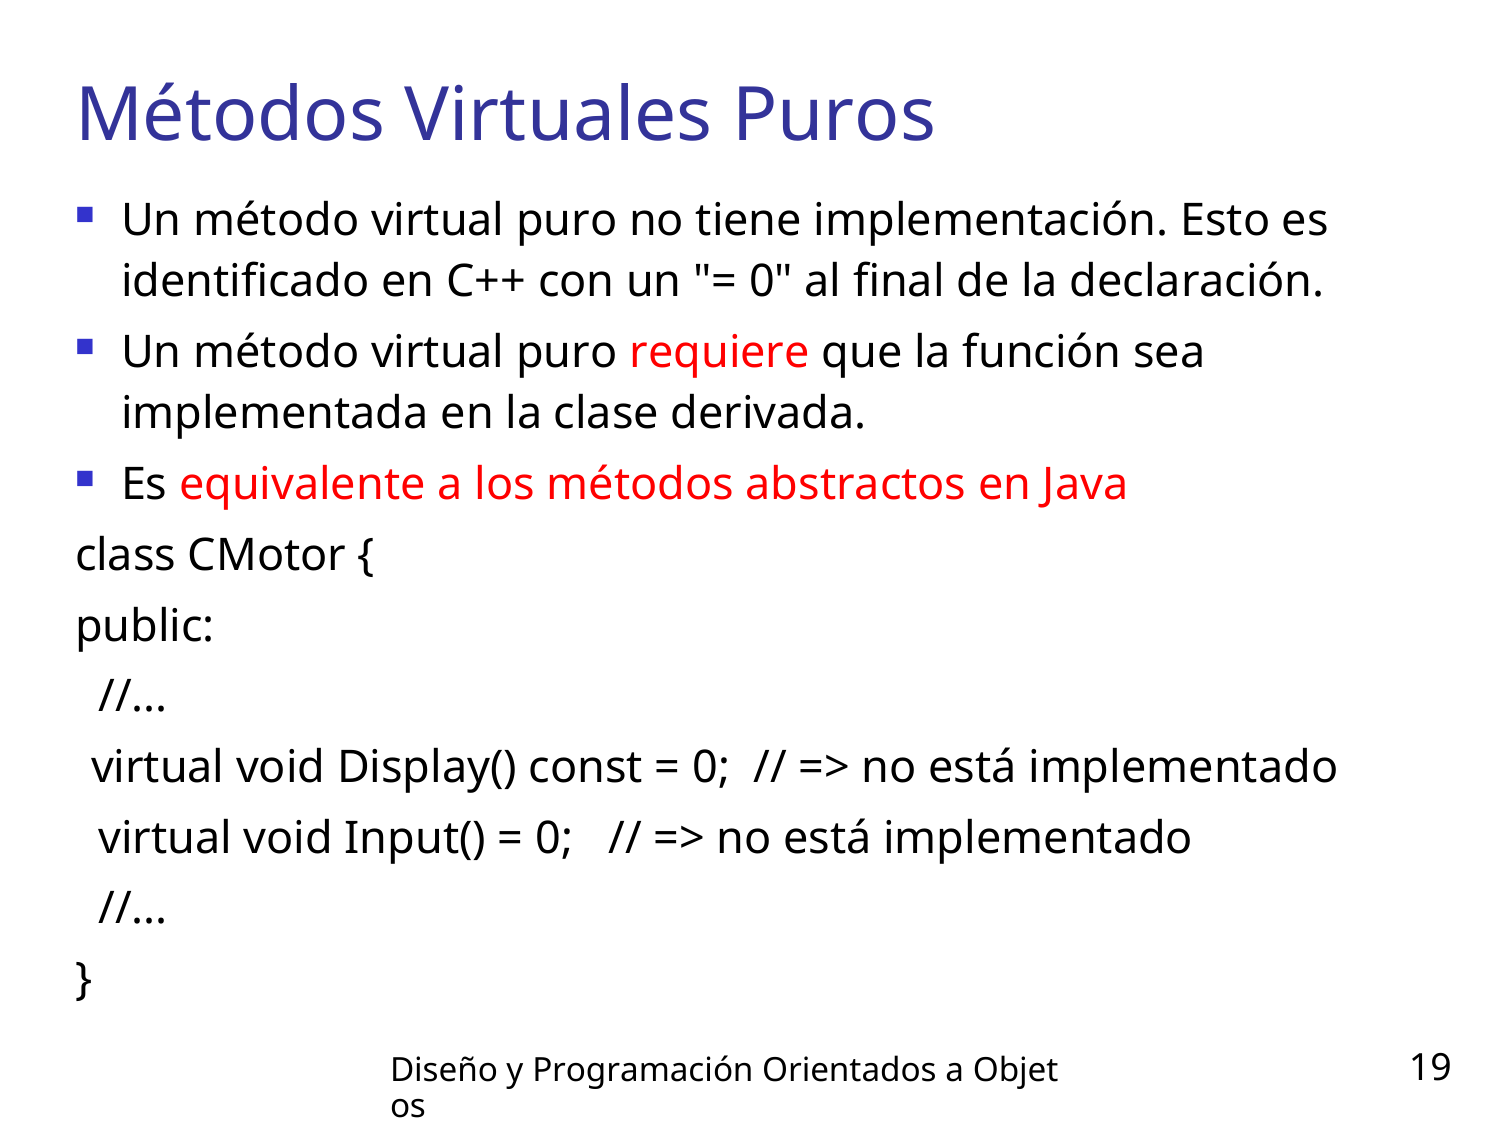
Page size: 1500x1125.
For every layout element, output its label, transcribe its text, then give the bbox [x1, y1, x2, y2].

list Un método virtual puro no tiene implementación. Esto es identificado en C++ con un "= 0" al final de la declaración. Un método virtual puro requiere que la función sea implementada en la clase derivada. Es equivalente a los métodos abstractos en Java class CMotor { public: //... virtual void Display() const = 0; // => no está implementado virtual void Input() = 0; // => no está implementado //... } [75, 187, 1462, 1013]
title Métodos Virtuales Puros [75, 25, 1466, 188]
